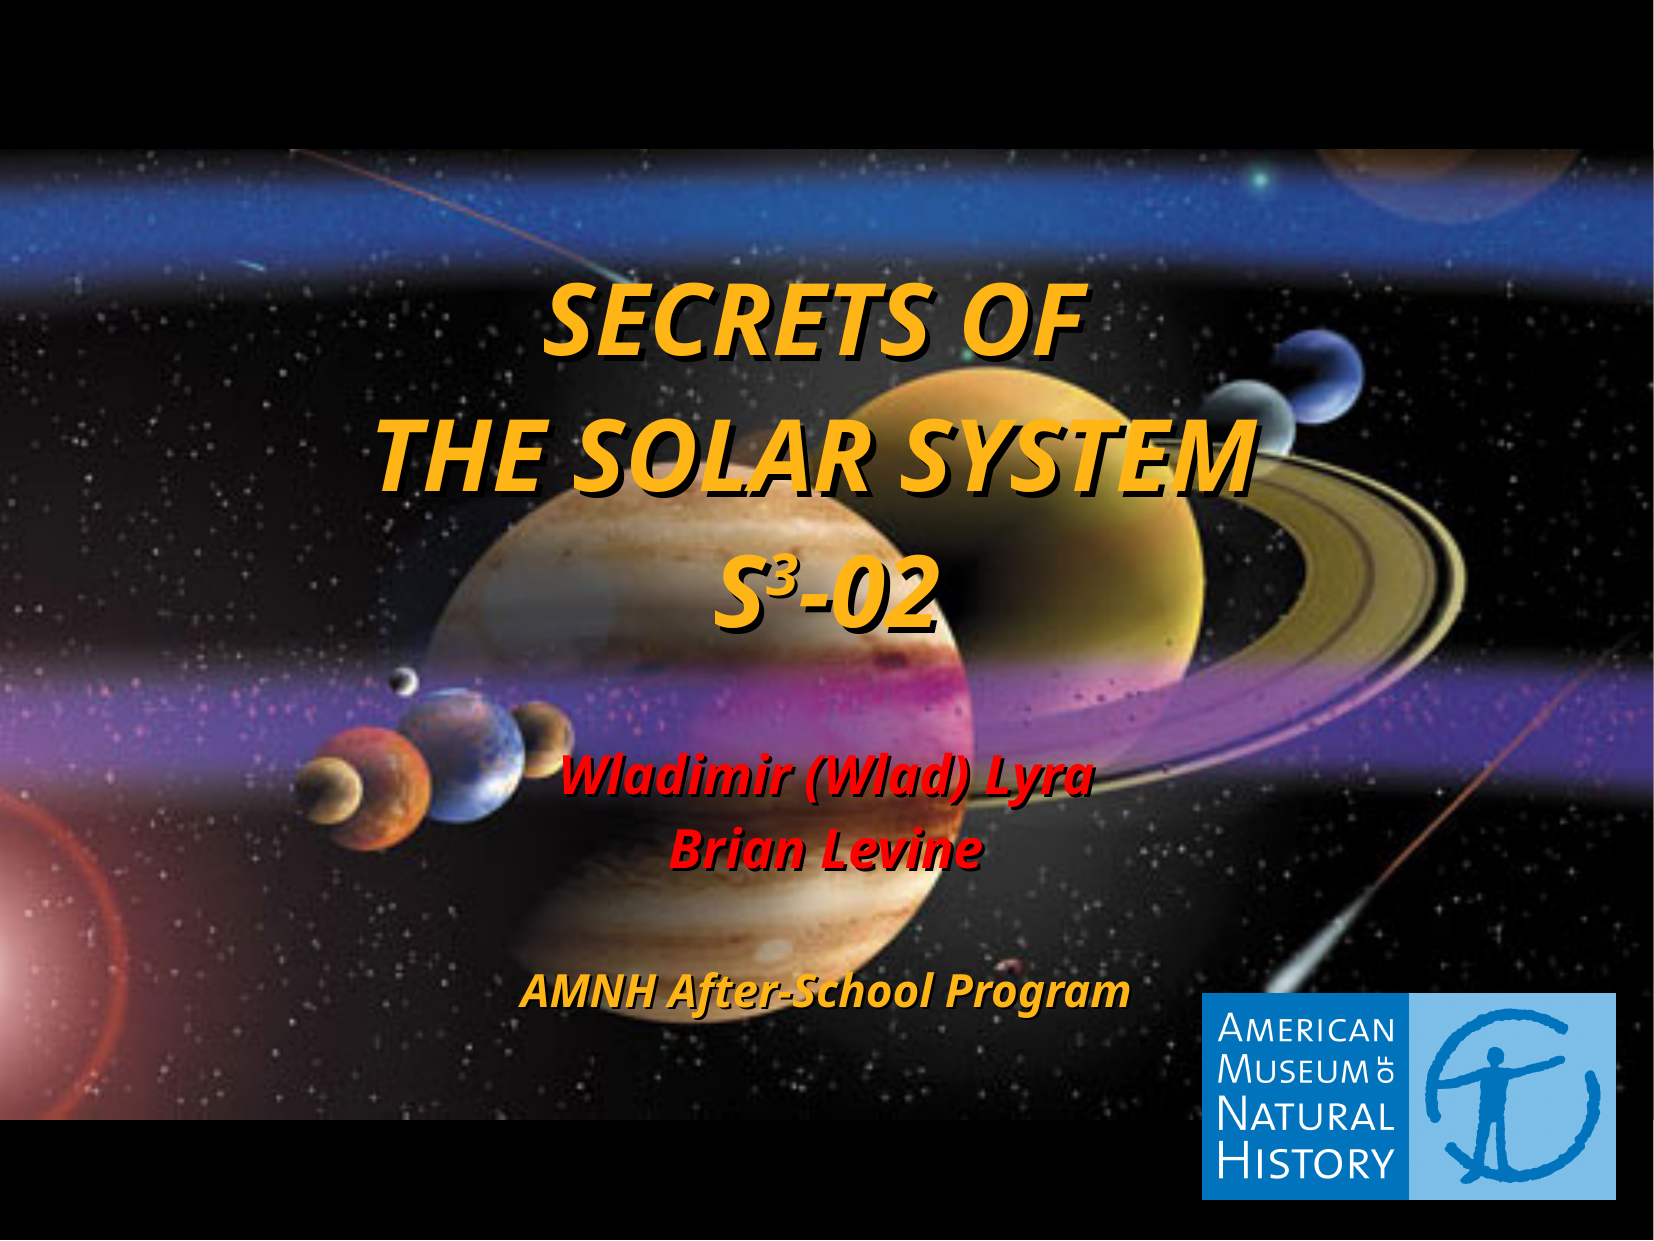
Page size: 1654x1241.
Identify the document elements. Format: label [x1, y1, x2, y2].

picture [0, 149, 1654, 1201]
